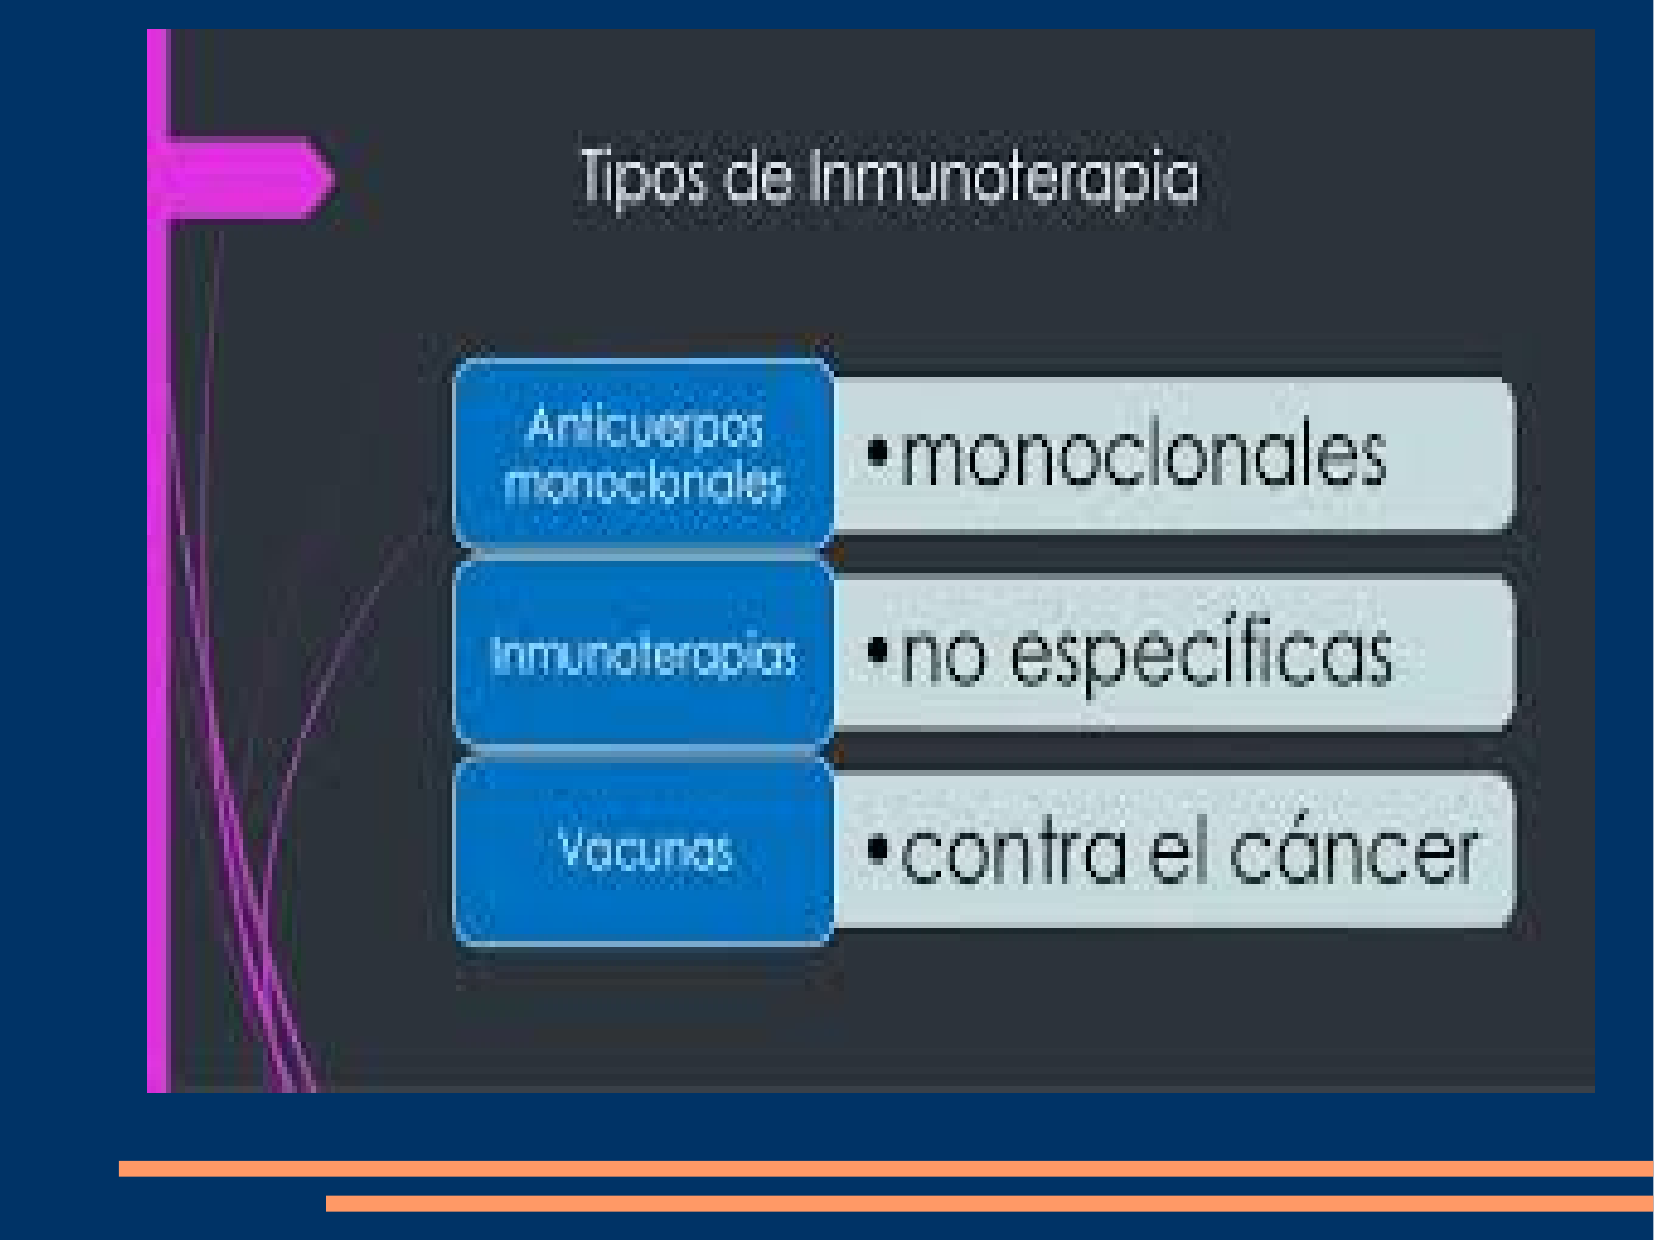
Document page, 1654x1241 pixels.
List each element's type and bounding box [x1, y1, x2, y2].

picture [147, 29, 1595, 1093]
